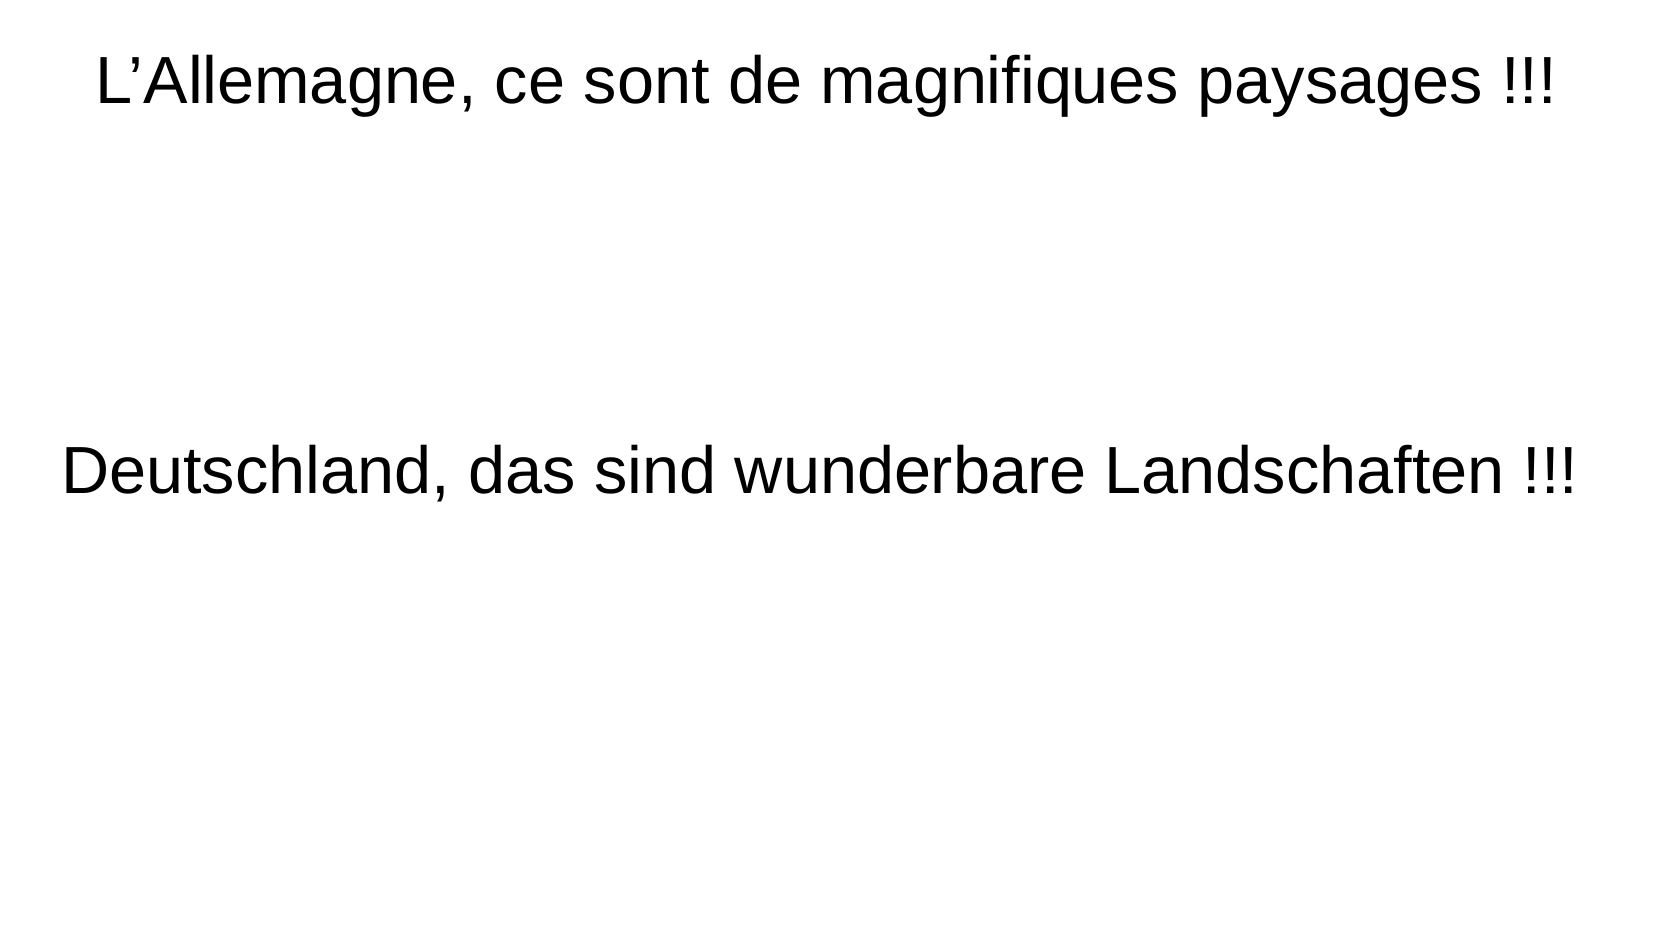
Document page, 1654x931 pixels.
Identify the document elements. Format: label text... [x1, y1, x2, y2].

title L’Allemagne, ce sont de magnifiques paysages !!! [82, 37, 1571, 193]
text_box Deutschland, das sind wunderbare Landschaften !!! [46, 426, 1628, 516]
